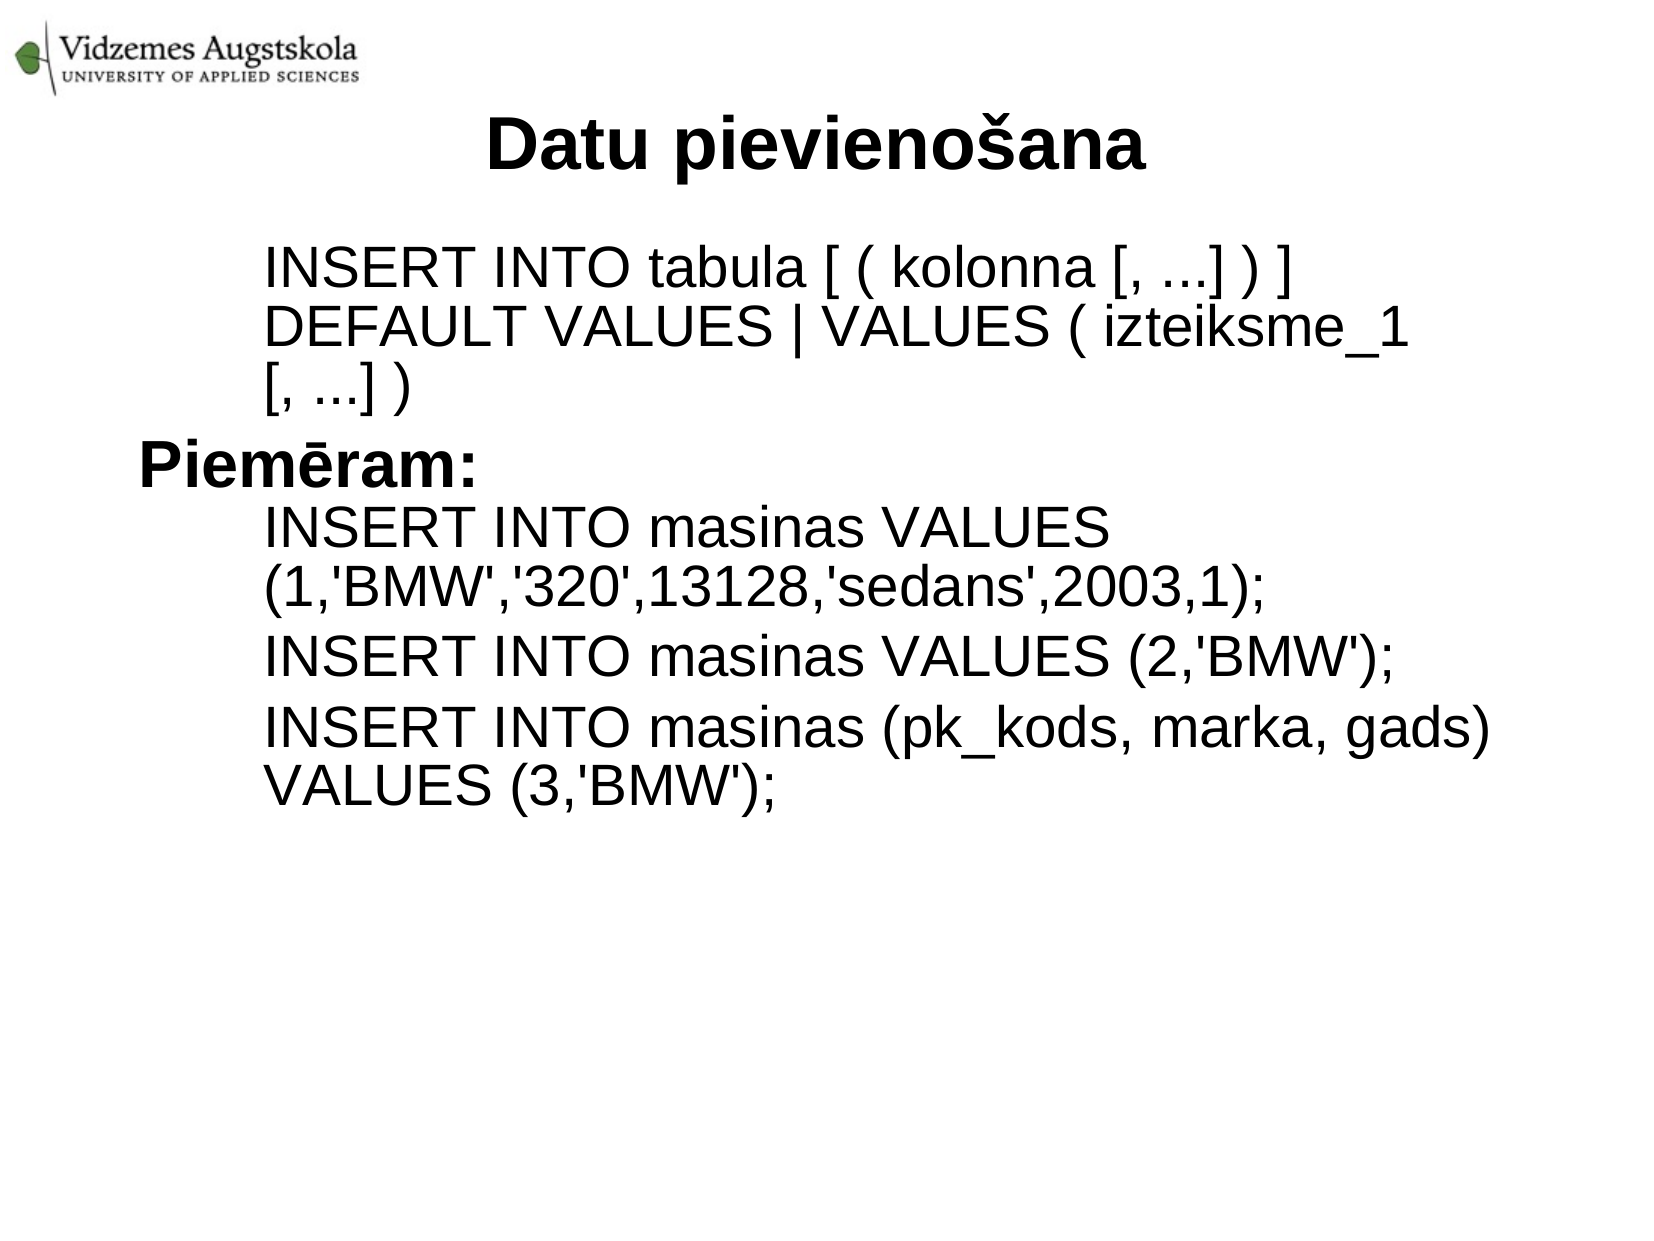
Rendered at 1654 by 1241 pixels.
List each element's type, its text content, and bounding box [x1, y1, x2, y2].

list INSERT INTO tabula [ ( kolonna [, ...] ) ] DEFAULT VALUES | VALUES ( izteiksme_1 [, ...] ) Piemēram: INSERT INTO masinas VALUES (1,'BMW','320',13128,'sedans',2003,1); INSERT INTO masinas VALUES (2,'BMW'); INSERT INTO masinas (pk_kods, marka, gads) VALUES (3,'BMW'); [82, 236, 1569, 1107]
picture [5, 2, 368, 113]
title Datu pievienošana [94, 103, 1512, 188]
